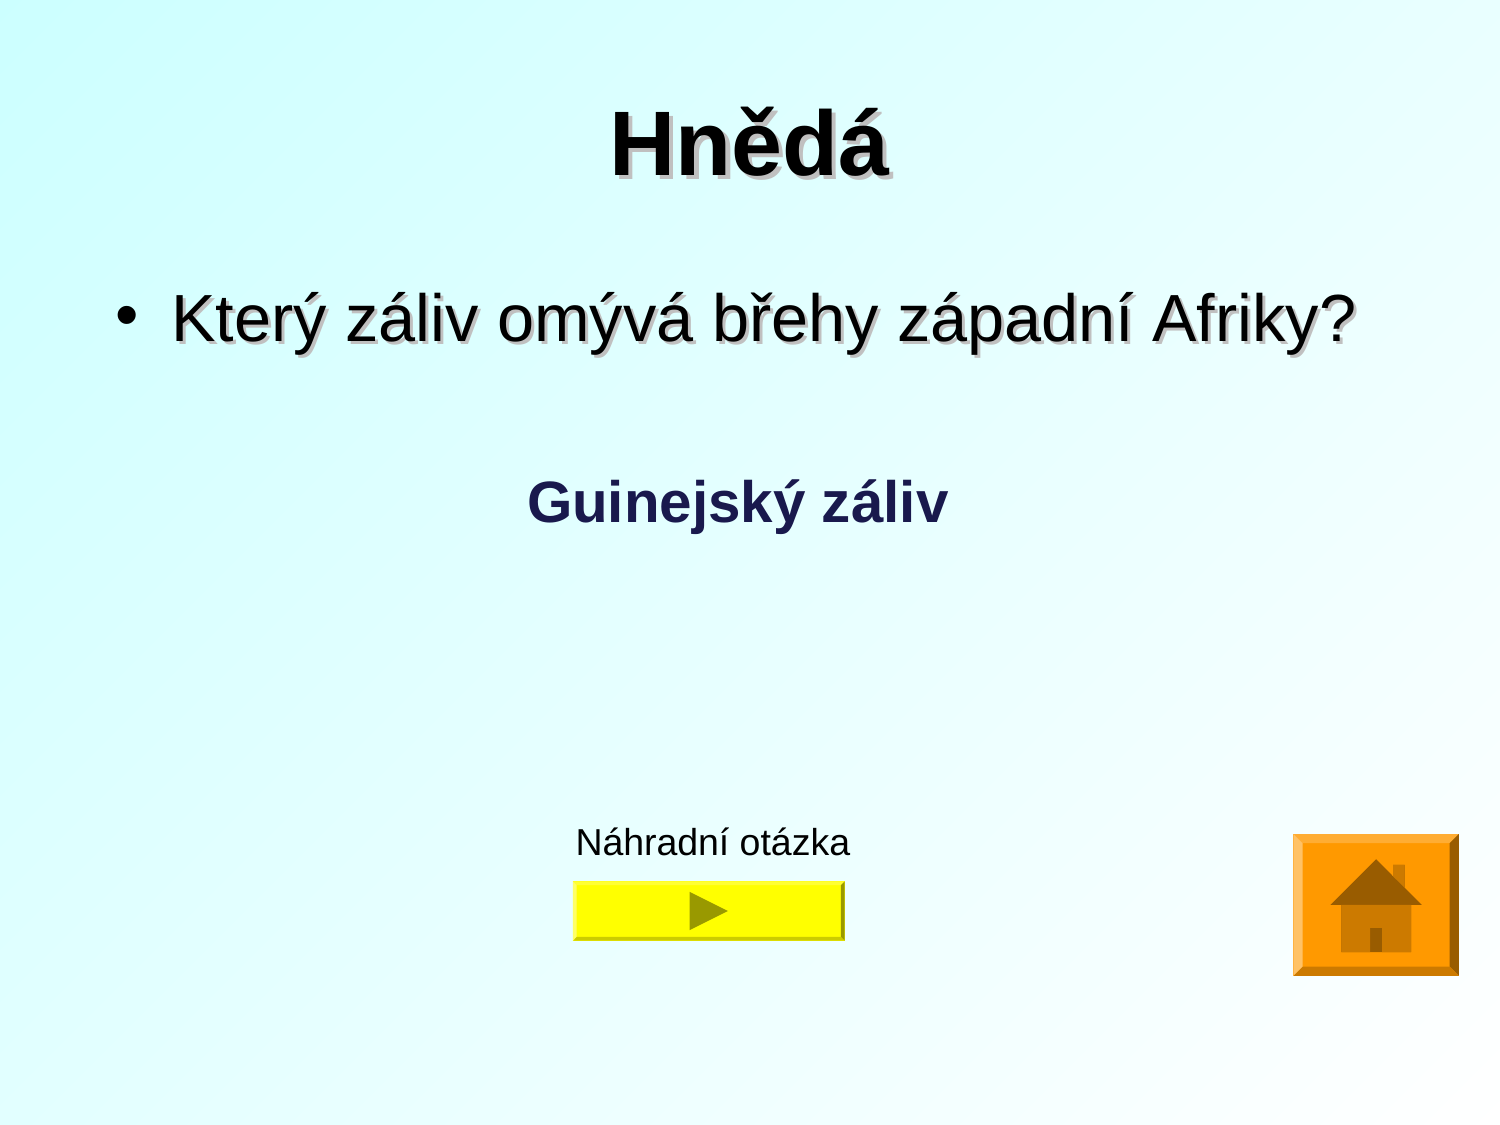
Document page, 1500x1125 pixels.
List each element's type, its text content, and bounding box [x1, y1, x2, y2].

list Který záliv omývá břehy západní Afriky? [100, 267, 1426, 367]
title Hnědá [75, 45, 1426, 233]
text_box [1295, 834, 1459, 976]
text_box [574, 881, 845, 941]
text_box Guinejský záliv [230, 456, 1247, 542]
text_box Náhradní otázka [560, 810, 880, 872]
